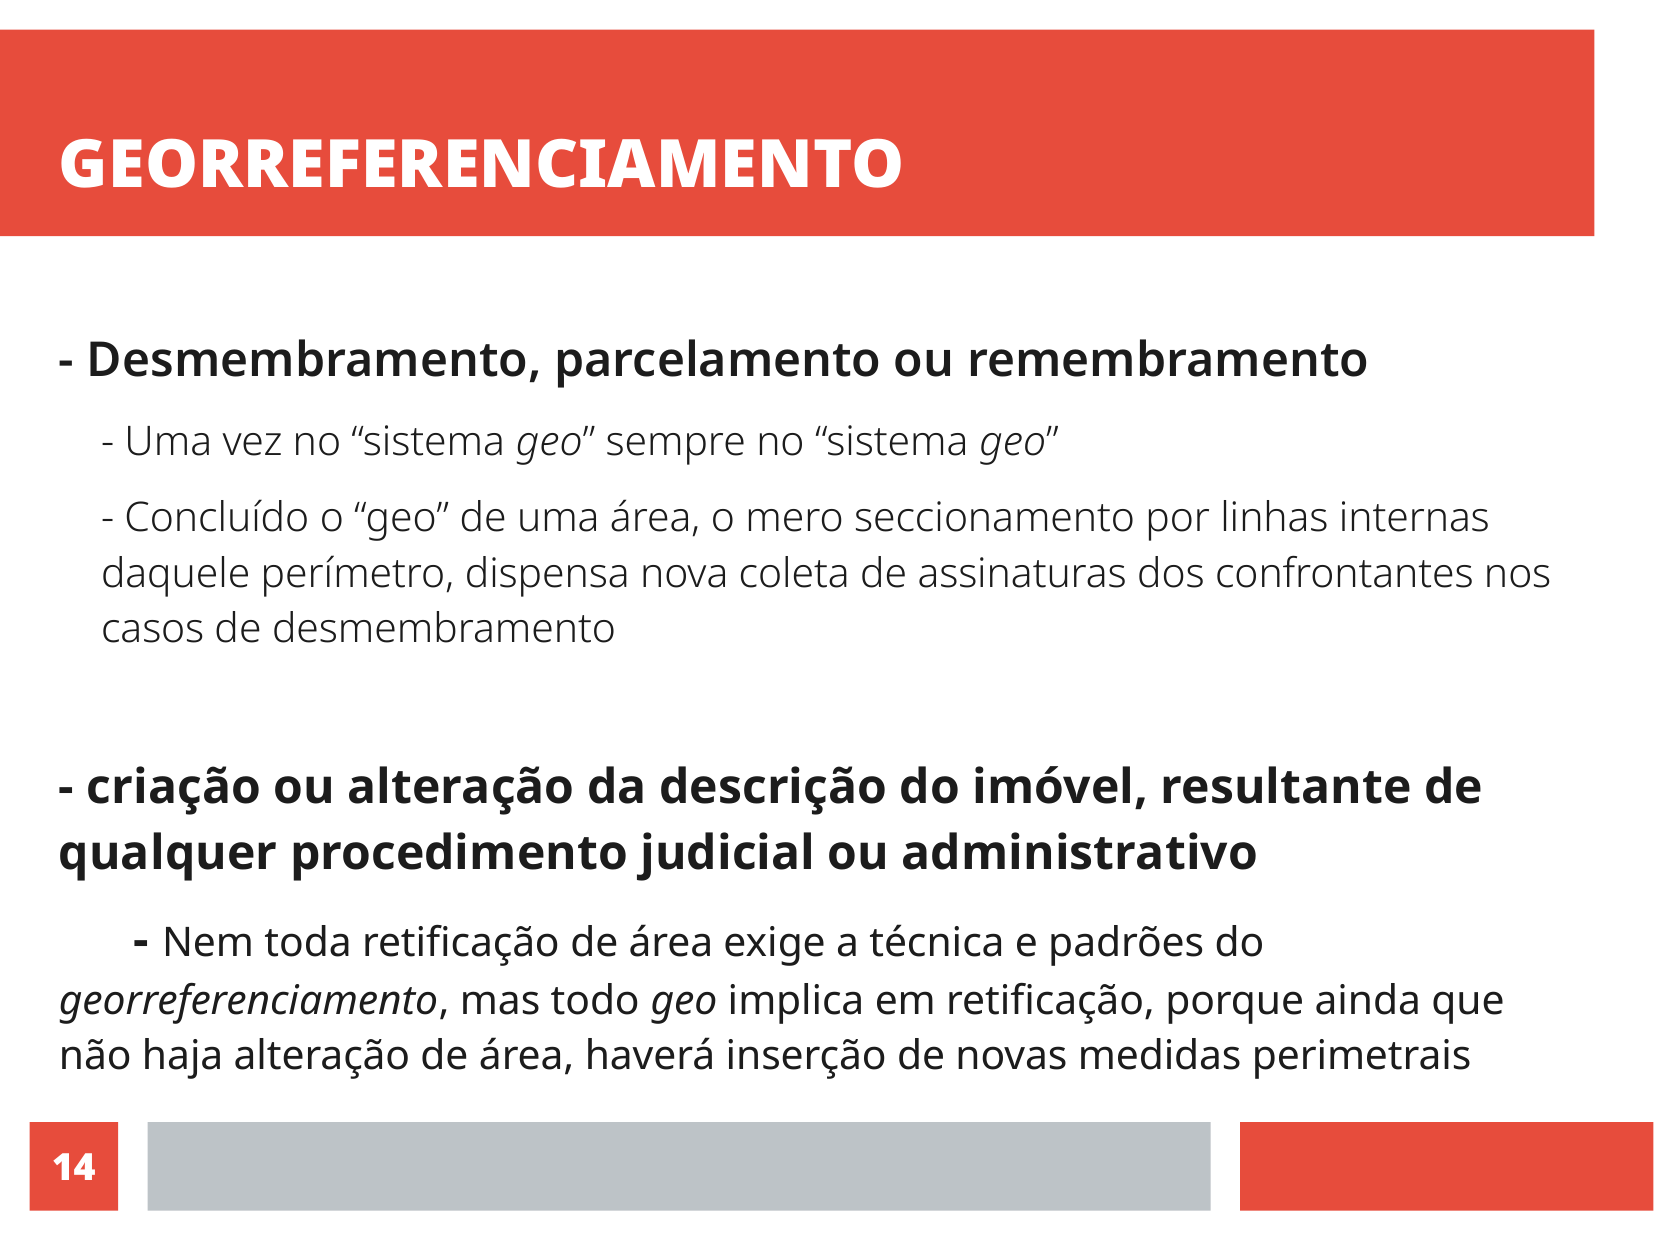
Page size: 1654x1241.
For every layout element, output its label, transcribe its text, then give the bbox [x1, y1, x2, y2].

title GEORREFERENCIAMENTO [59, 59, 1595, 207]
list - Desmembramento, parcelamento ou remembramento - Uma vez no “sistema geo” sempre no “sistema geo” - Concluído o “geo” de uma área, o mero seccionamento por linhas internas daquele perímetro, dispensa nova coleta de assinaturas dos confrontantes nos casos de desmembramento - criação ou alteração da descrição do imóvel, resultante de qualquer procedimento judicial ou administrativo - Nem toda retificação de área exige a técnica e padrões do georreferenciamento, mas todo geo implica em retificação, porque ainda que não haja alteração de área, haverá inserção de novas medidas perimetrais [59, 324, 1565, 1093]
